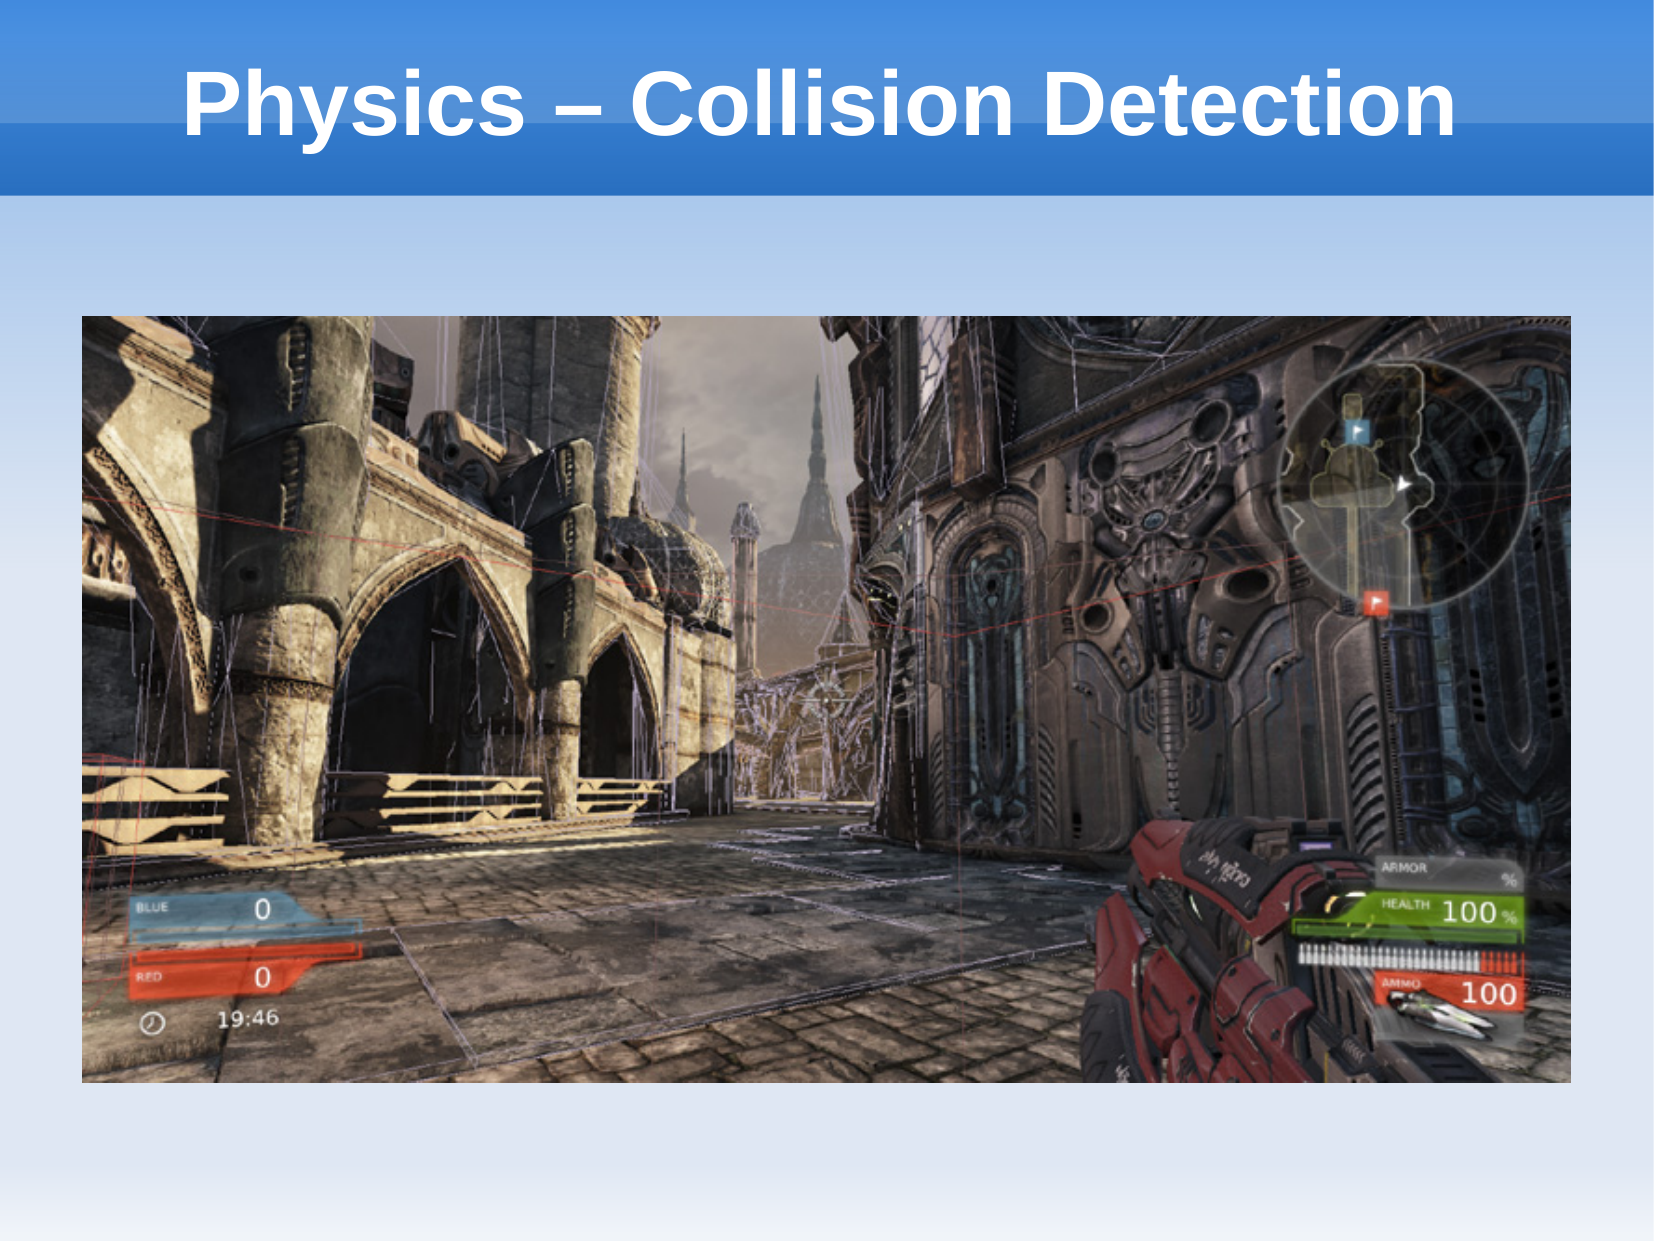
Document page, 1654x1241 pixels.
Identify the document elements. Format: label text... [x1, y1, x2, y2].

title Physics – Collision Detection [76, 0, 1565, 208]
picture [0, 0, 1654, 1241]
